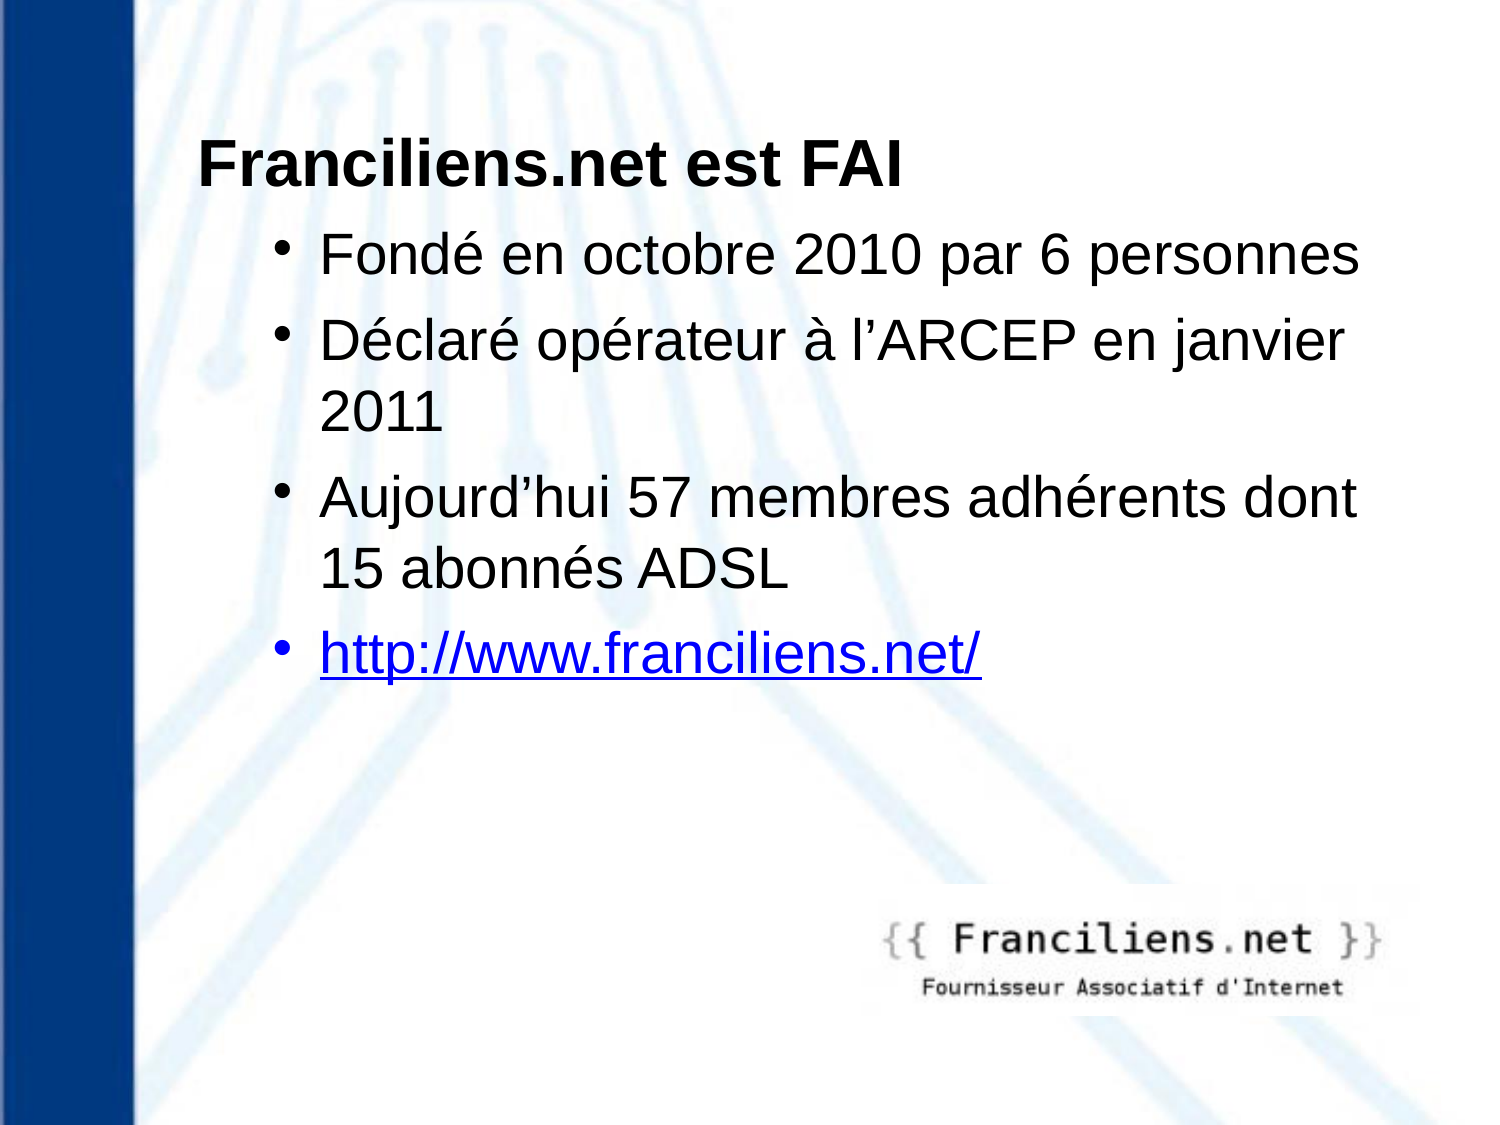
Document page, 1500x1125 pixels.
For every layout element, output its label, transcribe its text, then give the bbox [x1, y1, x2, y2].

list Franciliens.net est FAI Fondé en octobre 2010 par 6 personnes Déclaré opérateur à l’ARCEP en janvier 2011 Aujourd’hui 57 membres adhérents dont 15 abonnés ADSL http://www.franciliens.net/ [183, 112, 1425, 855]
picture [0, 0, 1500, 1125]
